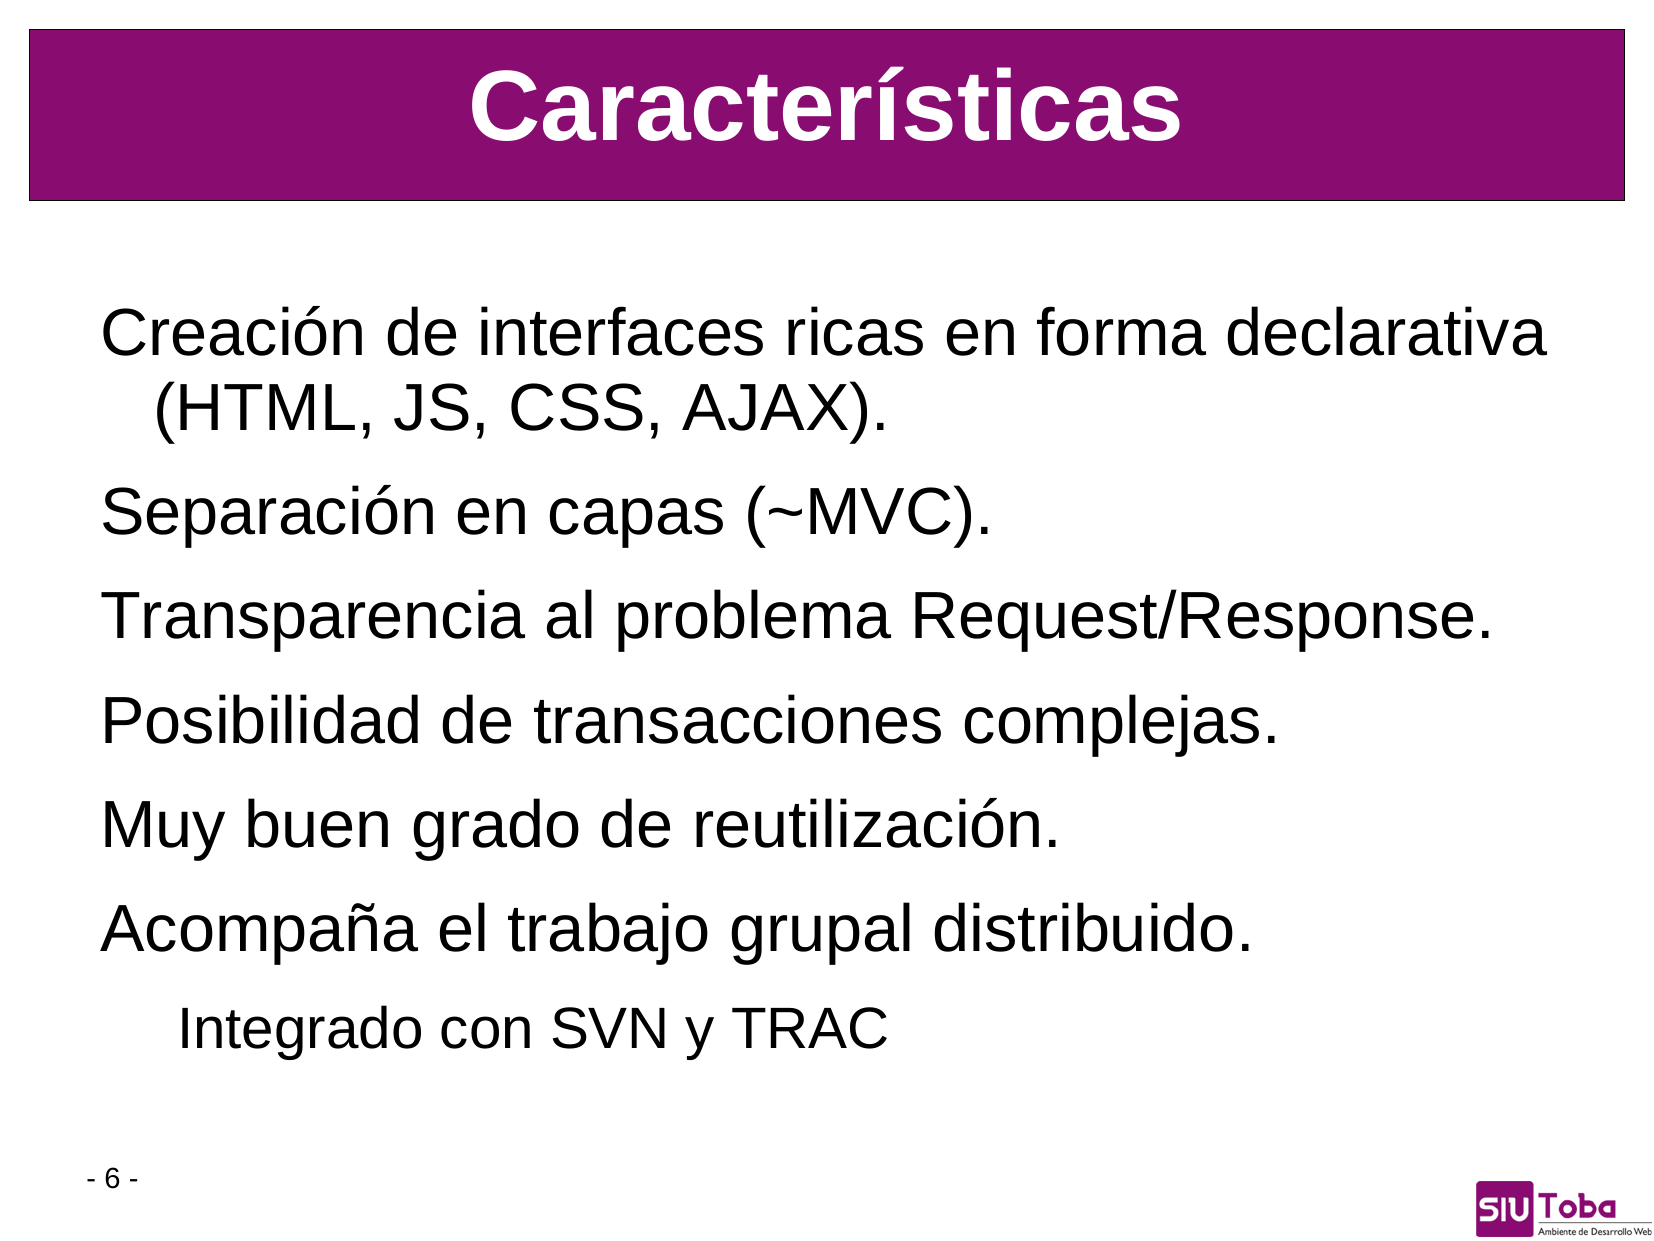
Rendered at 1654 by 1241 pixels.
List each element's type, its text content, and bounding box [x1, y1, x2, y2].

picture [1476, 1181, 1652, 1237]
title Características [59, 47, 1595, 166]
list Creación de interfaces ricas en forma declarativa (HTML, JS, CSS, AJAX). Separación en capas (~MVC). Transparencia al problema Request/Response. Posibilidad de transacciones complejas. Muy buen grado de reutilización. Acompaña el trabajo grupal distribuido. Integrado con SVN y TRAC [82, 295, 1565, 1109]
